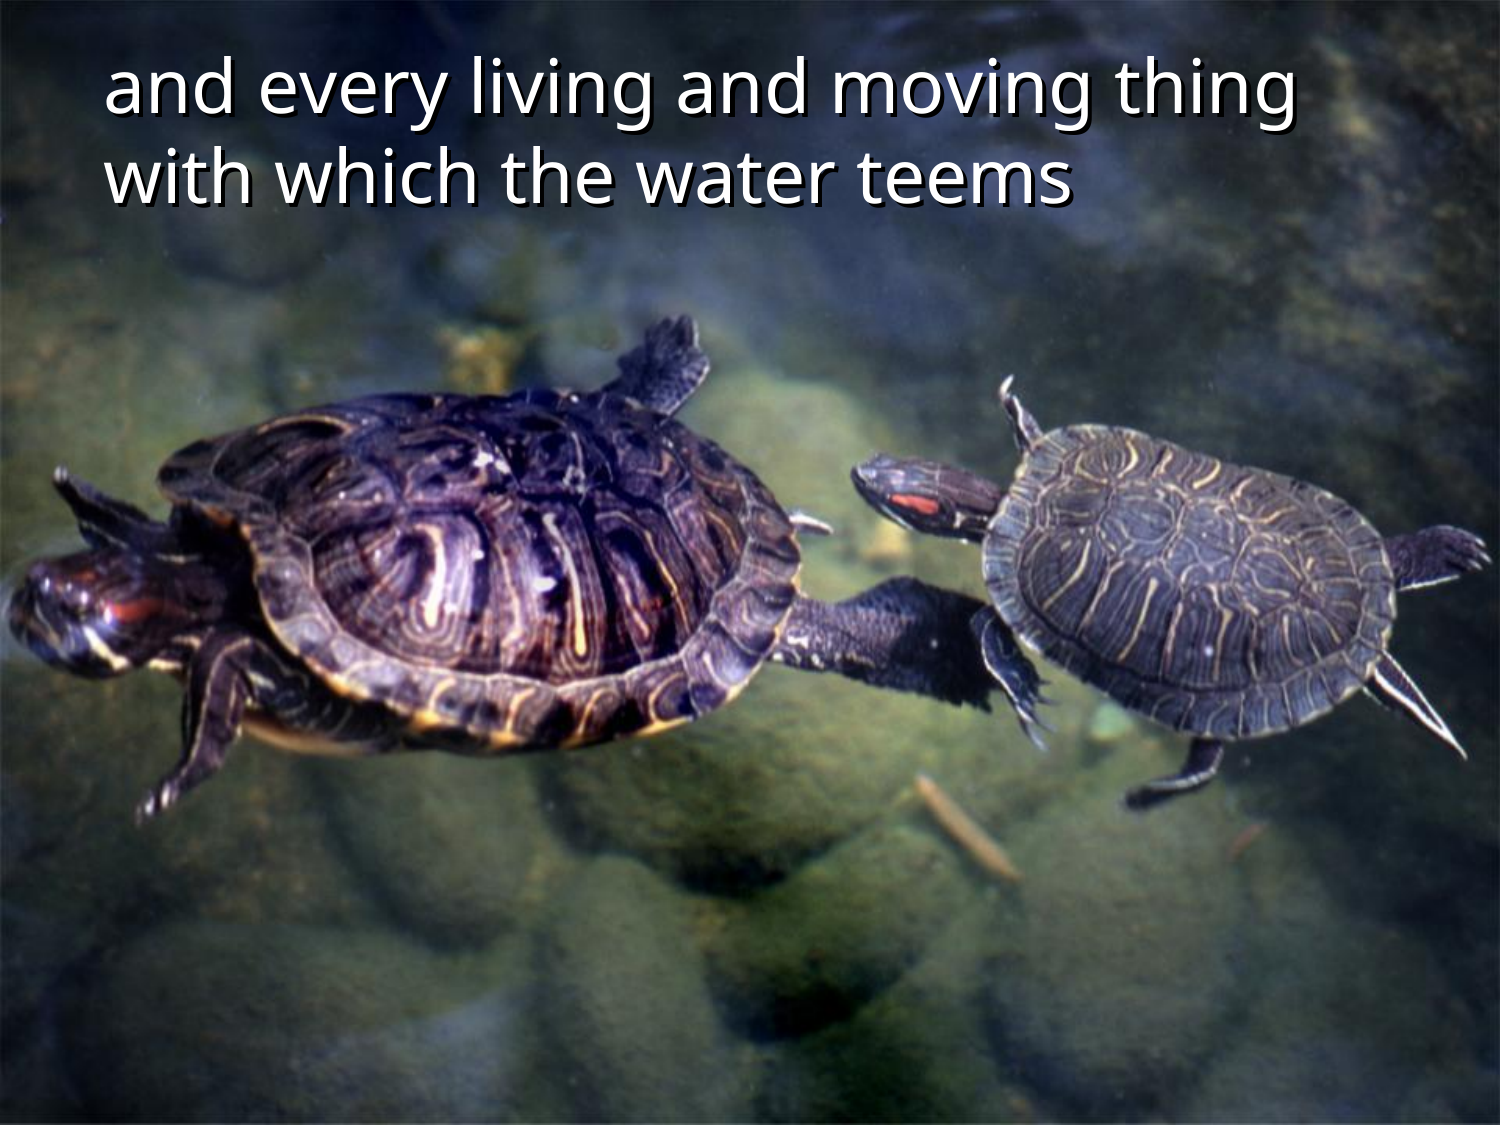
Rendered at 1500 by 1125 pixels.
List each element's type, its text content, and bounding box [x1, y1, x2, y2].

text_box and every living and moving thing with which the water teems [88, 30, 1377, 227]
picture [0, 0, 1500, 1125]
